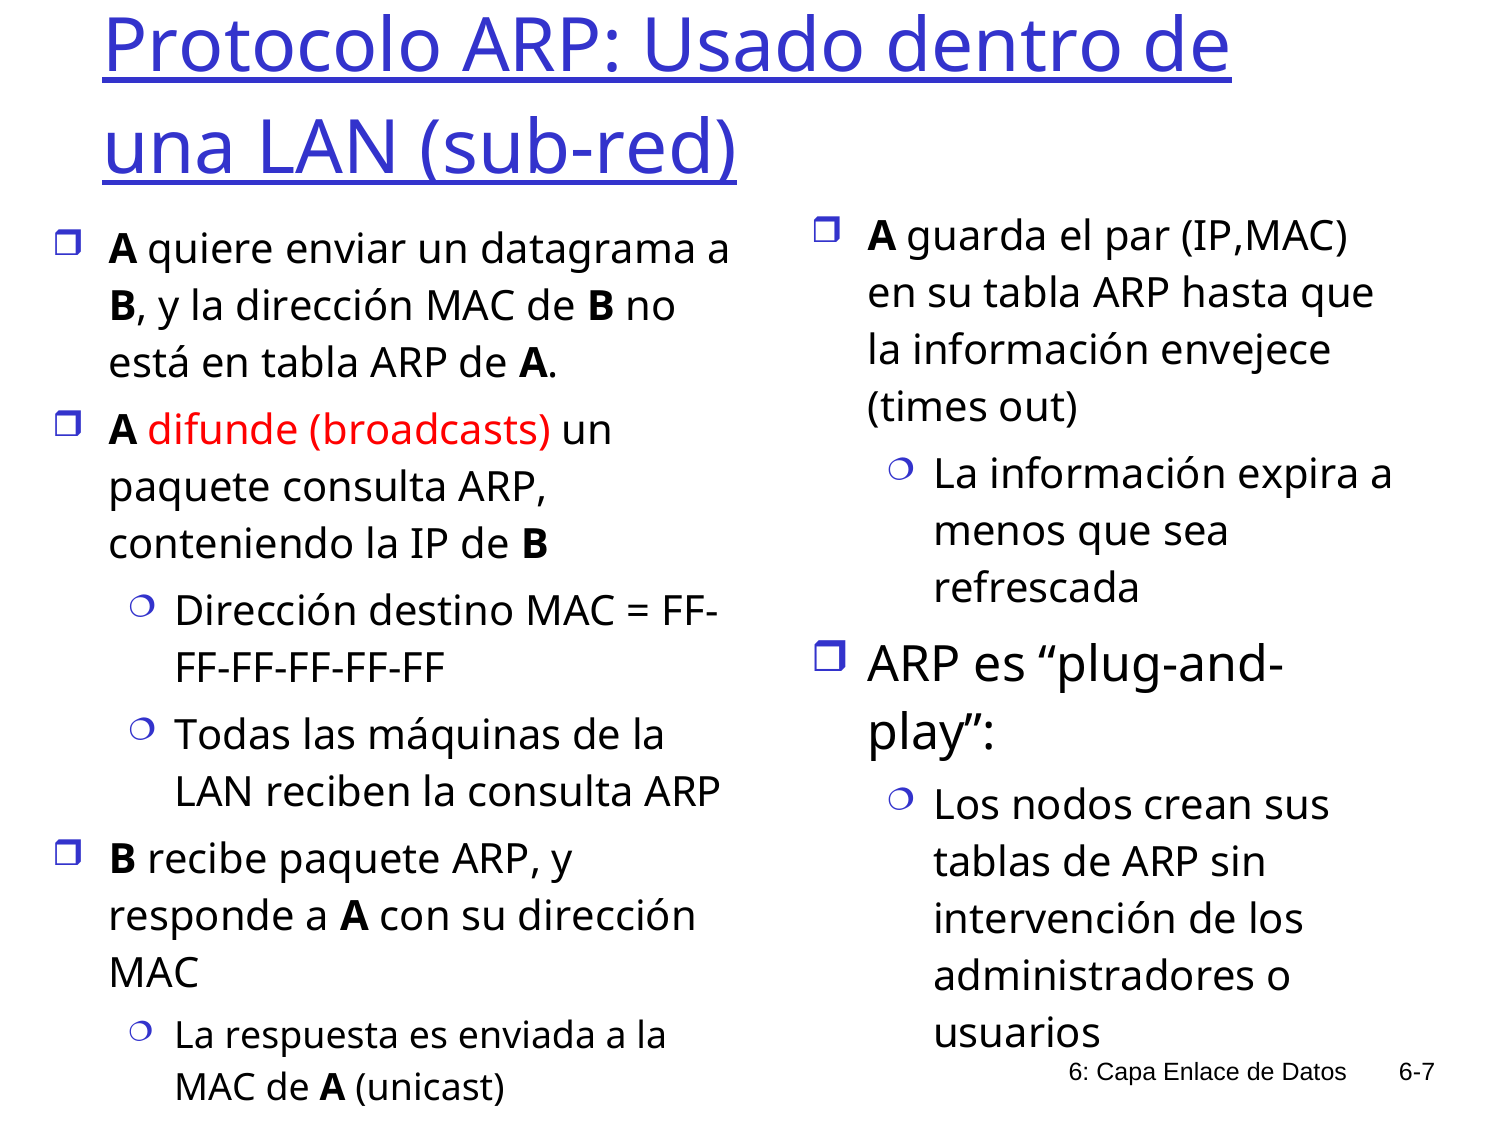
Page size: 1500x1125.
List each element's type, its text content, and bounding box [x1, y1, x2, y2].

list A quiere enviar un datagrama a B, y la dirección MAC de B no está en tabla ARP de A. A difunde (broadcasts) un paquete consulta ARP, conteniendo la IP de B Dirección destino MAC = FF-FF-FF-FF-FF-FF Todas las máquinas de la LAN reciben la consulta ARP B recibe paquete ARP, y responde a A con su dirección MAC La respuesta es enviada a la MAC de A (unicast) [37, 210, 751, 1088]
title Protocolo ARP: Usado dentro de una LAN (sub-red) [87, 0, 1363, 188]
list A guarda el par (IP,MAC) en su tabla ARP hasta que la información envejece (times out) La información expira a menos que sea refrescada ARP es “plug-and-play”: Los nodos crean sus tablas de ARP sin intervención de los administradores o usuarios [796, 198, 1422, 901]
